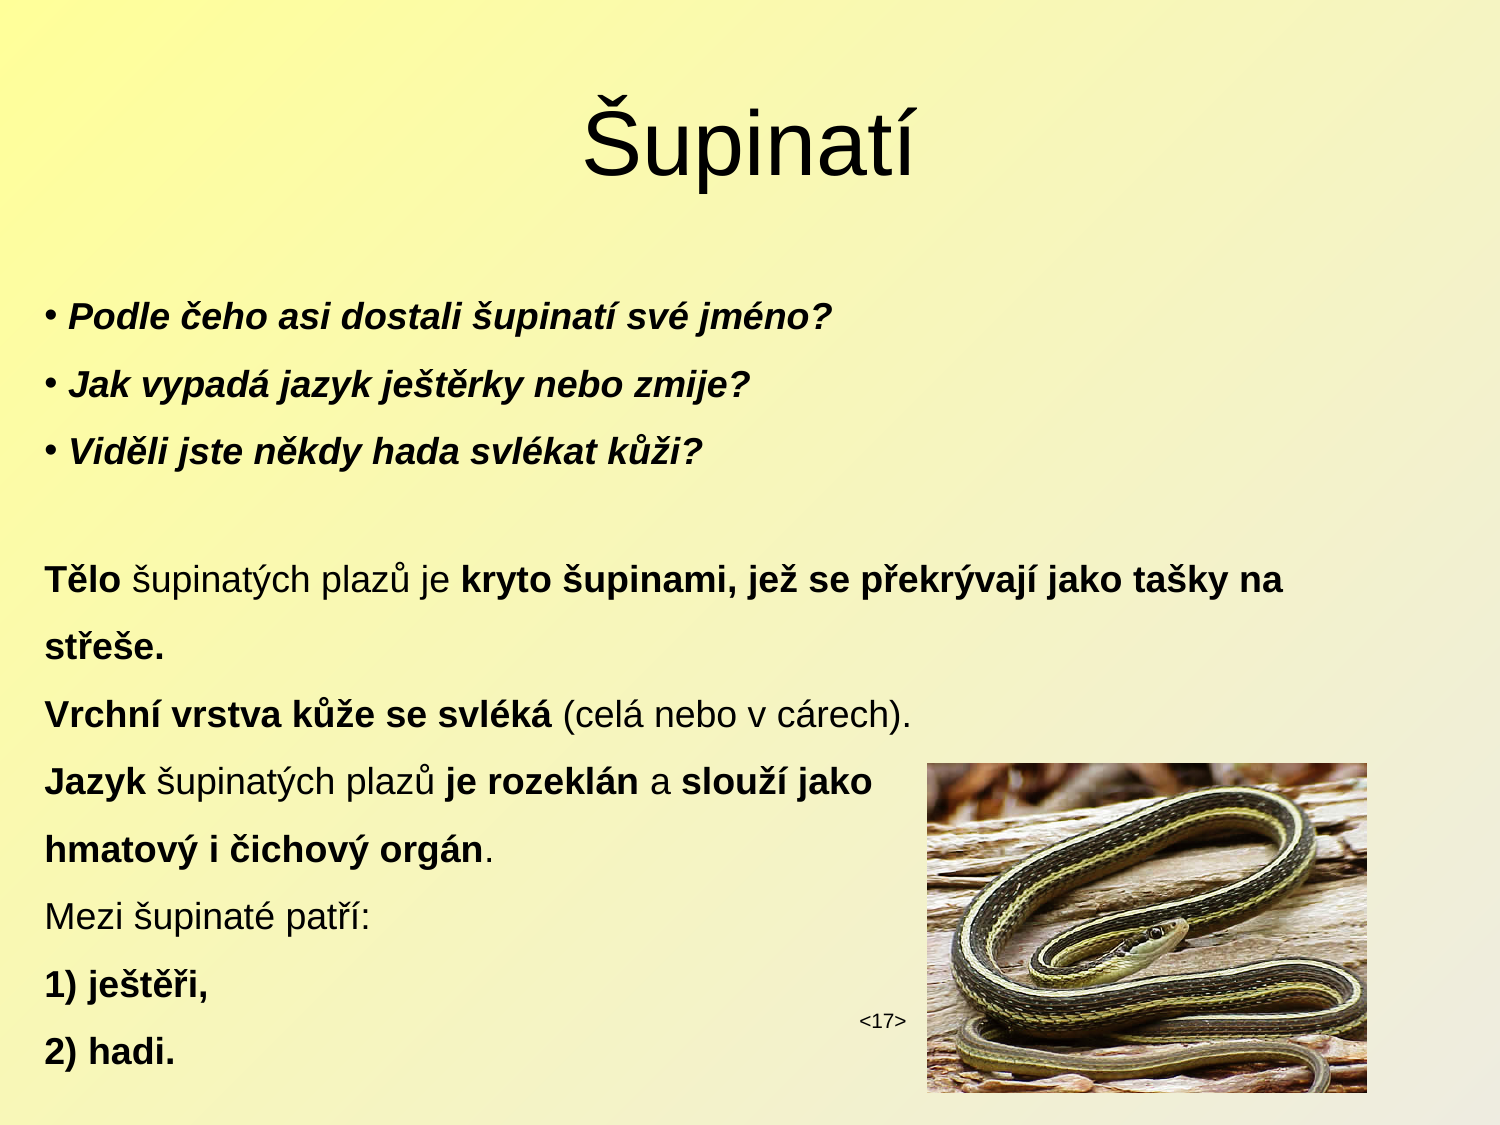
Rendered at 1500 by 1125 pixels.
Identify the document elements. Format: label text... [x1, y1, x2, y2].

title Šupinatí [75, 45, 1426, 233]
text_box <17> [844, 999, 940, 1040]
picture [927, 763, 1367, 1093]
list Podle čeho asi dostali šupinatí své jméno? Jak vypadá jazyk ještěrky nebo zmije? Viděli jste někdy hada svlékat kůži? Tělo šupinatých plazů je kryto šupinami, jež se překrývají jako tašky na střeše. Vrchní vrstva kůže se svléká (celá nebo v cárech). Jazyk šupinatých plazů je rozeklán a slouží jako hmatový i čichový orgán. Mezi šupinaté patří: 1) ještěři, 2) hadi. [29, 262, 1426, 1125]
